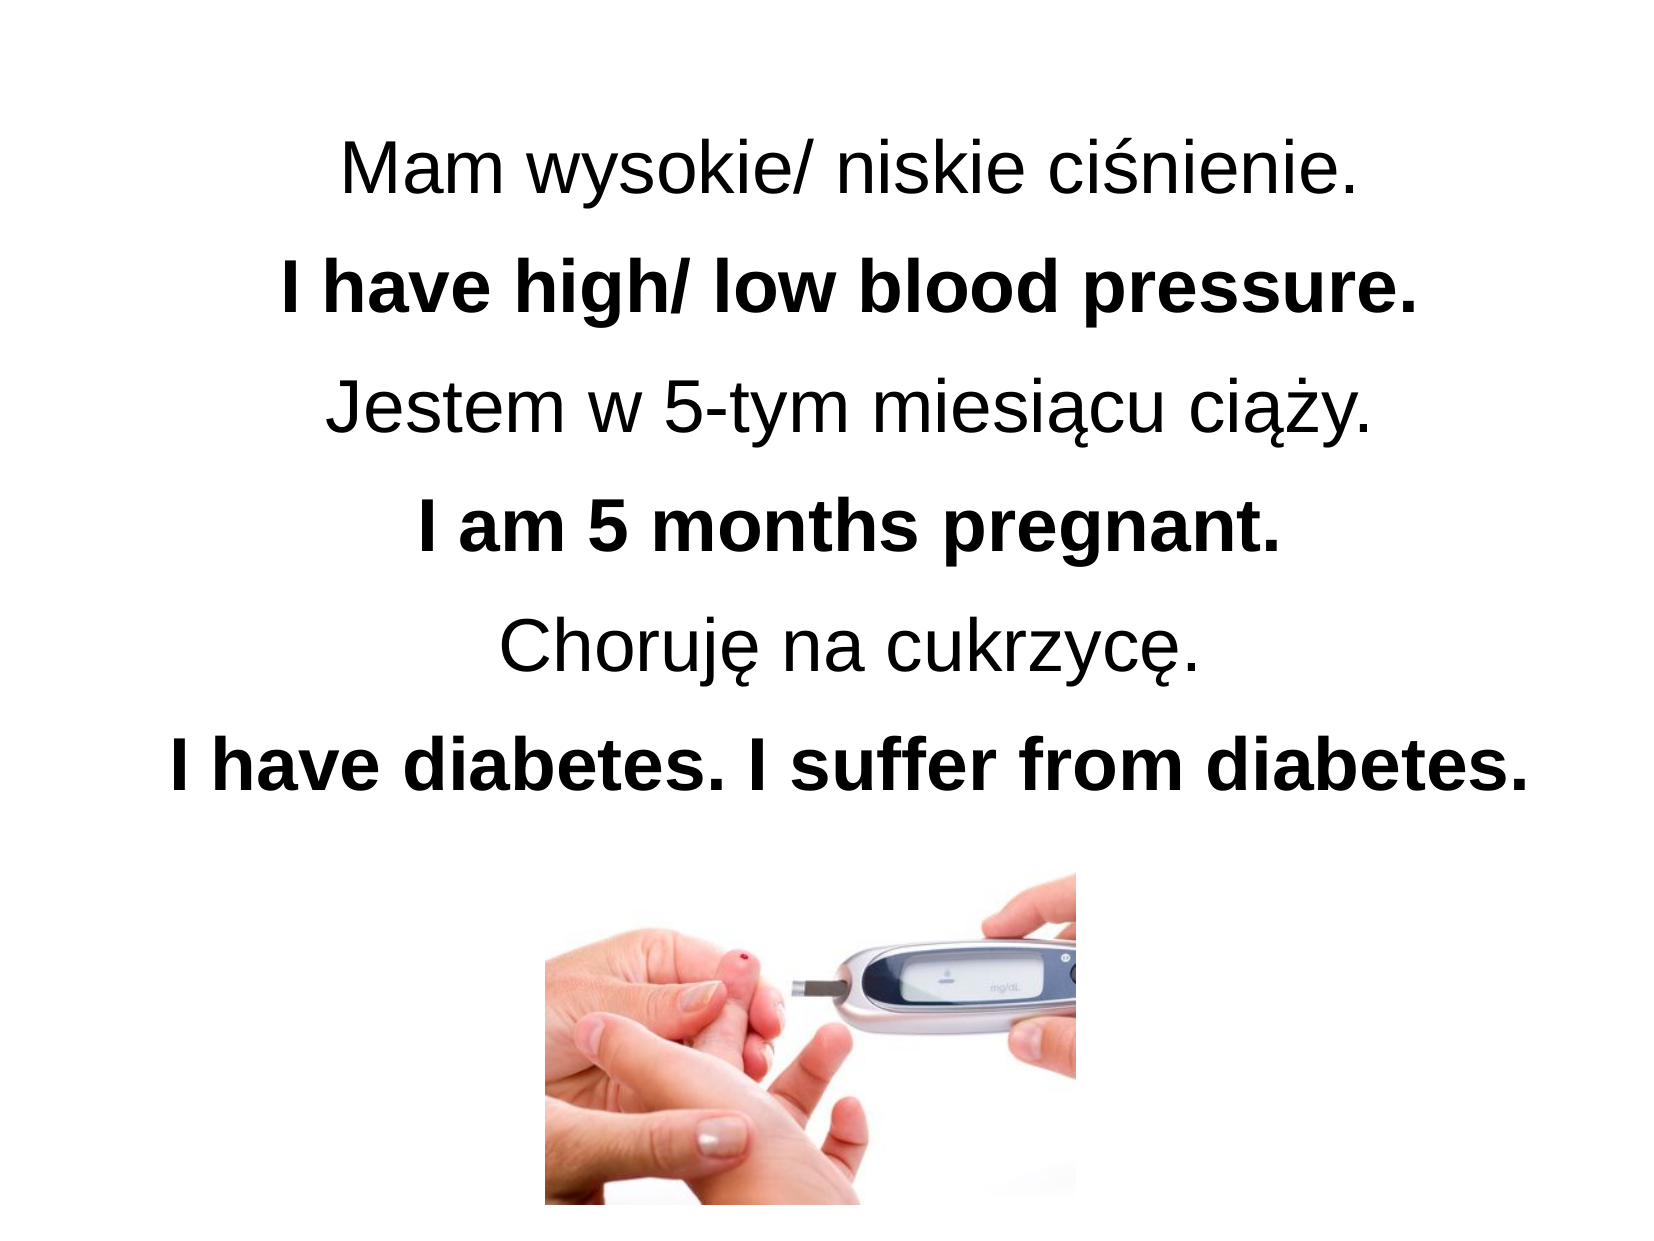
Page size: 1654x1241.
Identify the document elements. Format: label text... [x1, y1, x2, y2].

list Mam wysokie/ niskie ciśnienie. I have high/ low blood pressure. Jestem w 5-tym miesiącu ciąży. I am 5 months pregnant. Choruję na cukrzycę. I have diabetes. I suffer from diabetes. [106, 118, 1595, 937]
picture [545, 850, 1076, 1205]
